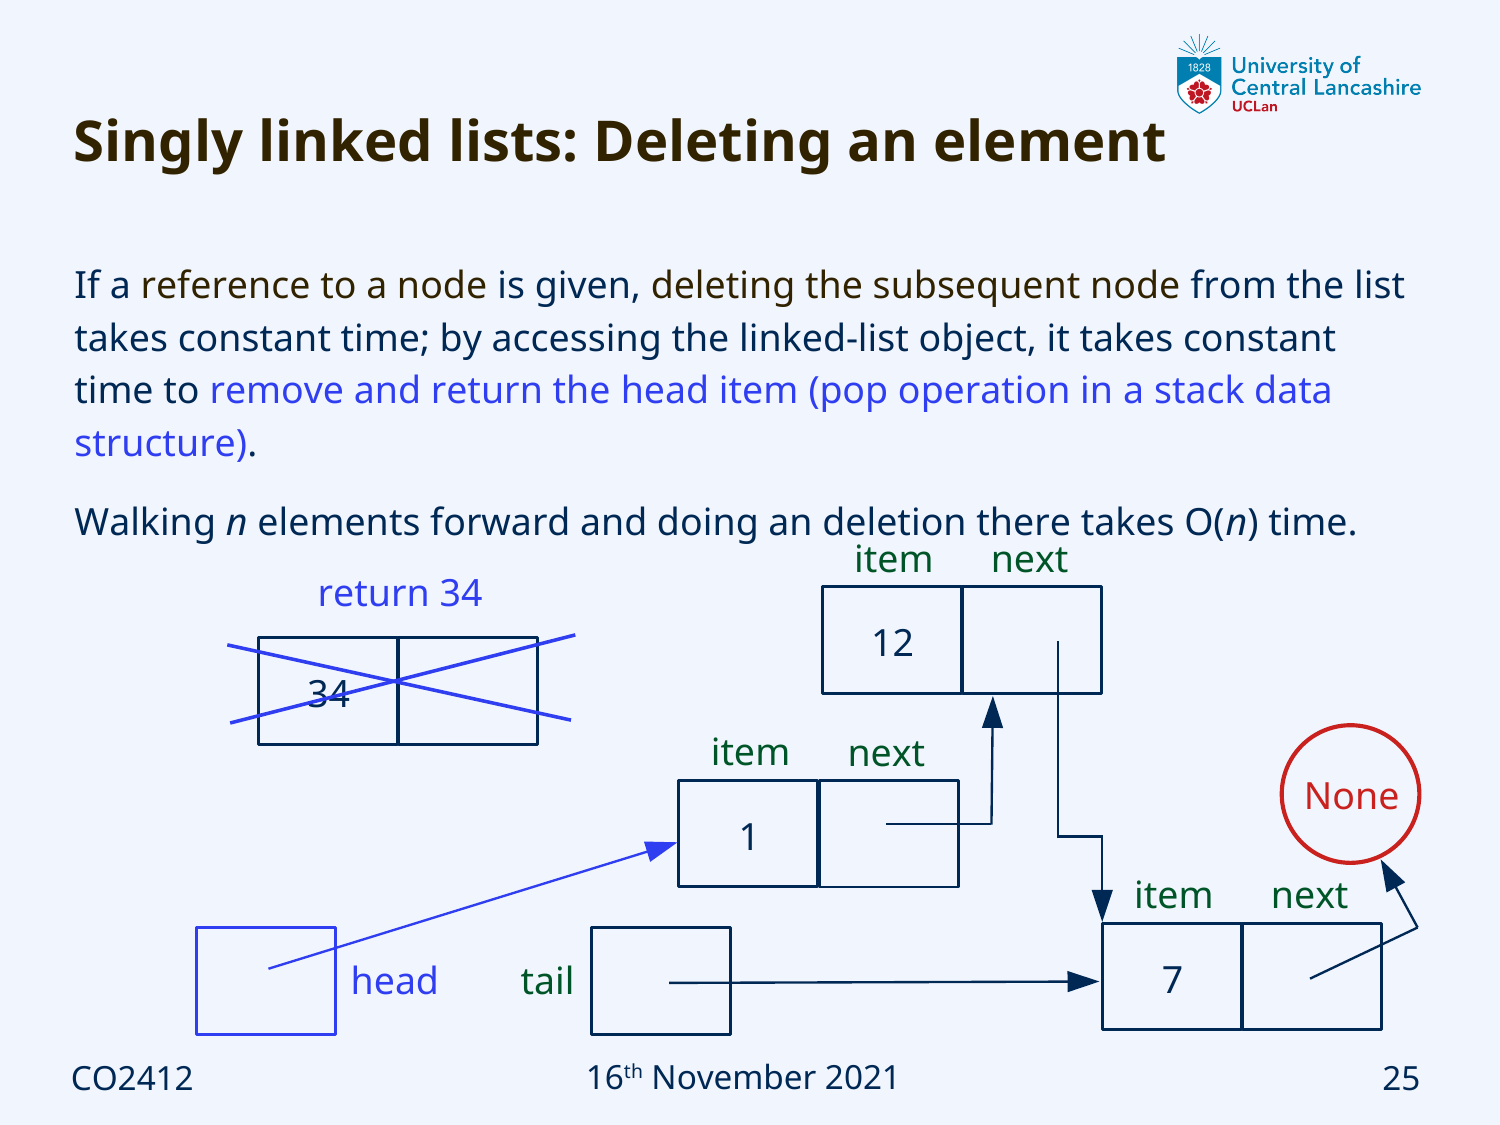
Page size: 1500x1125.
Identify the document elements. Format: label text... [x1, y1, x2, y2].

text_box 34 [276, 662, 382, 709]
text_box item [833, 527, 955, 588]
text_box item [1113, 863, 1235, 924]
text_box 34 [276, 687, 382, 723]
text_box 1 [696, 805, 802, 866]
text_box 7 [1120, 948, 1226, 1009]
text_box next [969, 527, 1091, 588]
text_box next [825, 721, 948, 781]
text_box head [334, 949, 456, 1010]
text_box None [1284, 764, 1420, 825]
text_box 12 [840, 611, 946, 672]
title Singly linked lists: Deleting an element [58, 93, 1475, 186]
text_box item [689, 721, 812, 781]
text_box return 34 [302, 561, 502, 621]
text_box If a reference to a node is given, deleting the subsequent node from the list takes constant time; by accessing the linked-list object, it takes constant time to remove and return the head item (pop operation in a stack data structure). Walking n elements forward and doing an deletion there takes O(n) time. [59, 246, 1441, 523]
picture [1177, 34, 1421, 93]
text_box tail [486, 949, 609, 1010]
text_box next [1249, 863, 1371, 924]
text_box 34 [319, 662, 382, 676]
